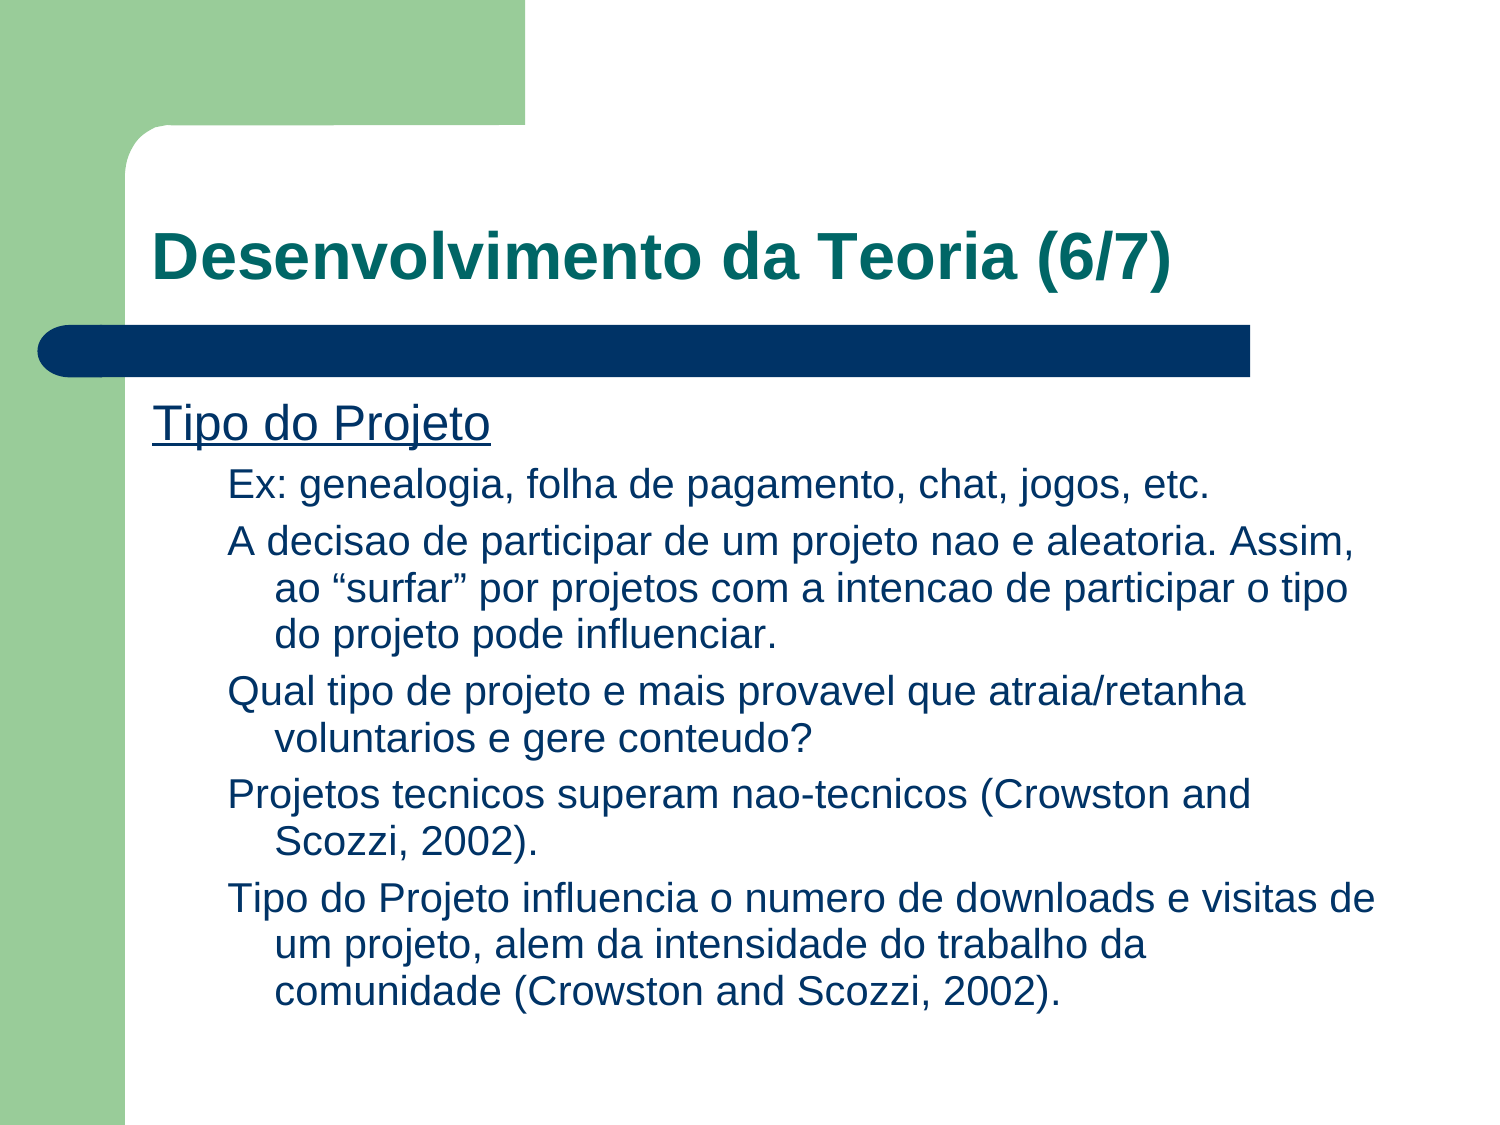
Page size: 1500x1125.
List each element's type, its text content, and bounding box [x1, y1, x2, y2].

list Tipo do Projeto Ex: genealogia, folha de pagamento, chat, jogos, etc. A decisao de participar de um projeto nao e aleatoria. Assim, ao “surfar” por projetos com a intencao de participar o tipo do projeto pode influenciar. Qual tipo de projeto e mais provavel que atraia/retanha voluntarios e gere conteudo? Projetos tecnicos superam nao-tecnicos (Crowston and Scozzi, 2002). Tipo do Projeto influencia o numero de downloads e visitas de um projeto, alem da intensidade do trabalho da comunidade (Crowston and Scozzi, 2002). [137, 387, 1400, 1125]
title Desenvolvimento da Teoria (6/7) [136, 136, 1414, 301]
